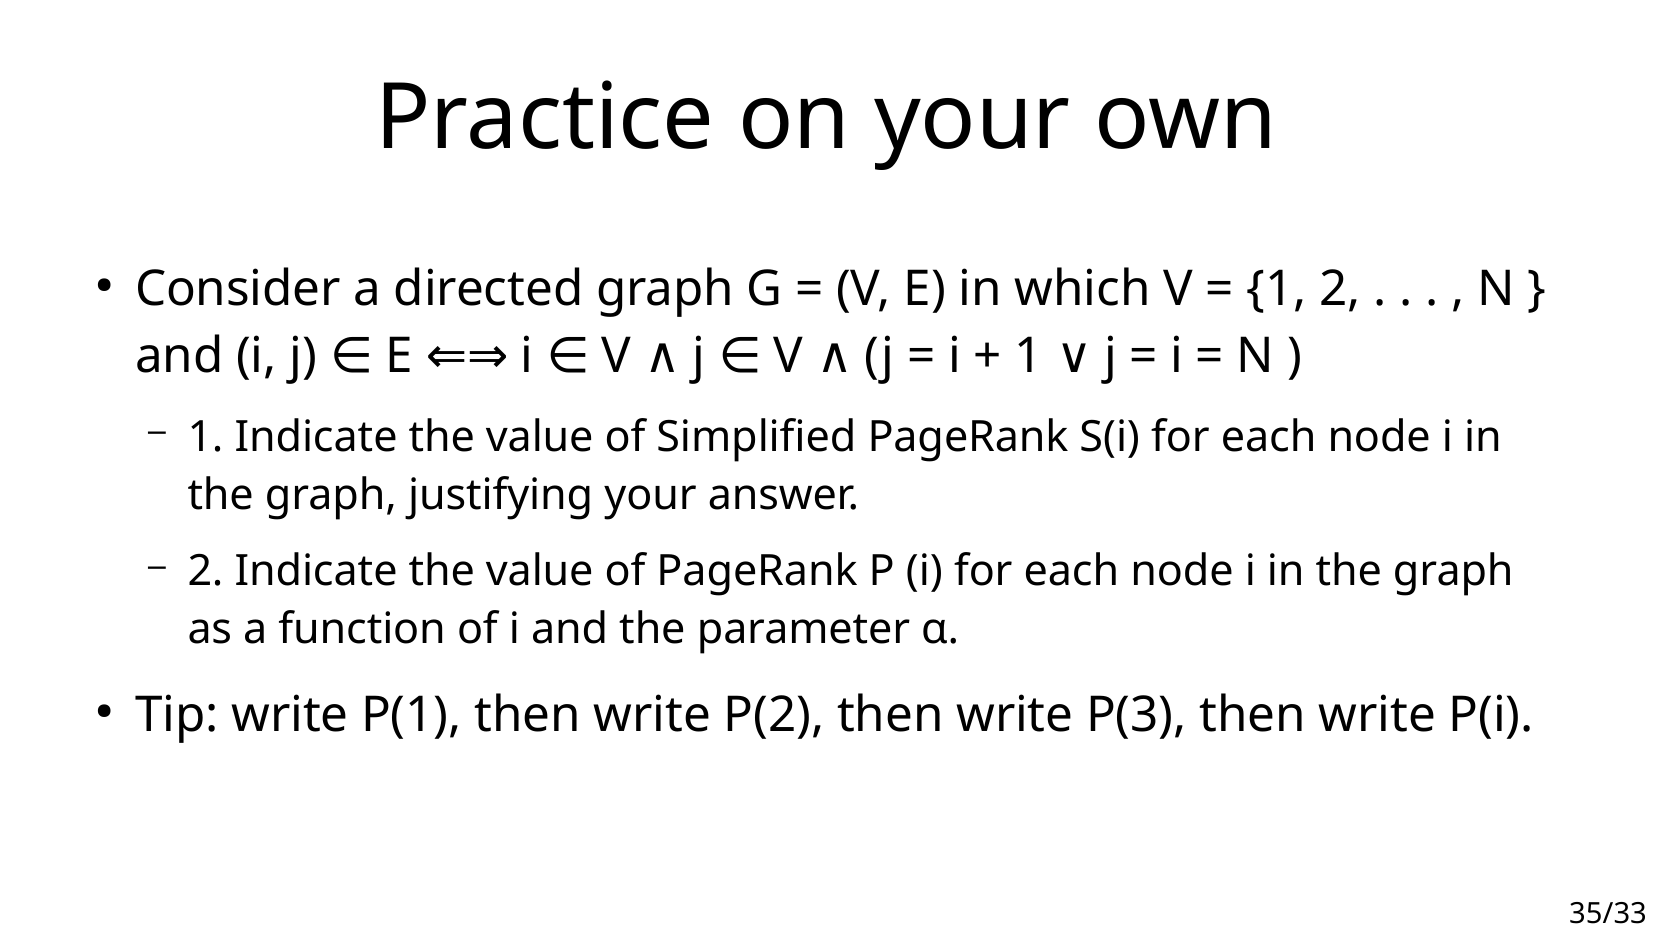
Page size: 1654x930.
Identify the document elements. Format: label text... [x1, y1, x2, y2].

title Practice on your own [82, 1, 1571, 225]
list Consider a directed graph G = (V, E) in which V = {1, 2, . . . , N } and (i, j) ∈ E ⇐⇒ i ∈ V ∧ j ∈ V ∧ (j = i + 1 ∨ j = i = N ) 1. Indicate the value of Simplified PageRank S(i) for each node i in the graph, justifying your answer. 2. Indicate the value of PageRank P (i) for each node i in the graph as a function of i and the parameter α. Tip: write P(1), then write P(2), then write P(3), then write P(i). [82, 252, 1571, 793]
